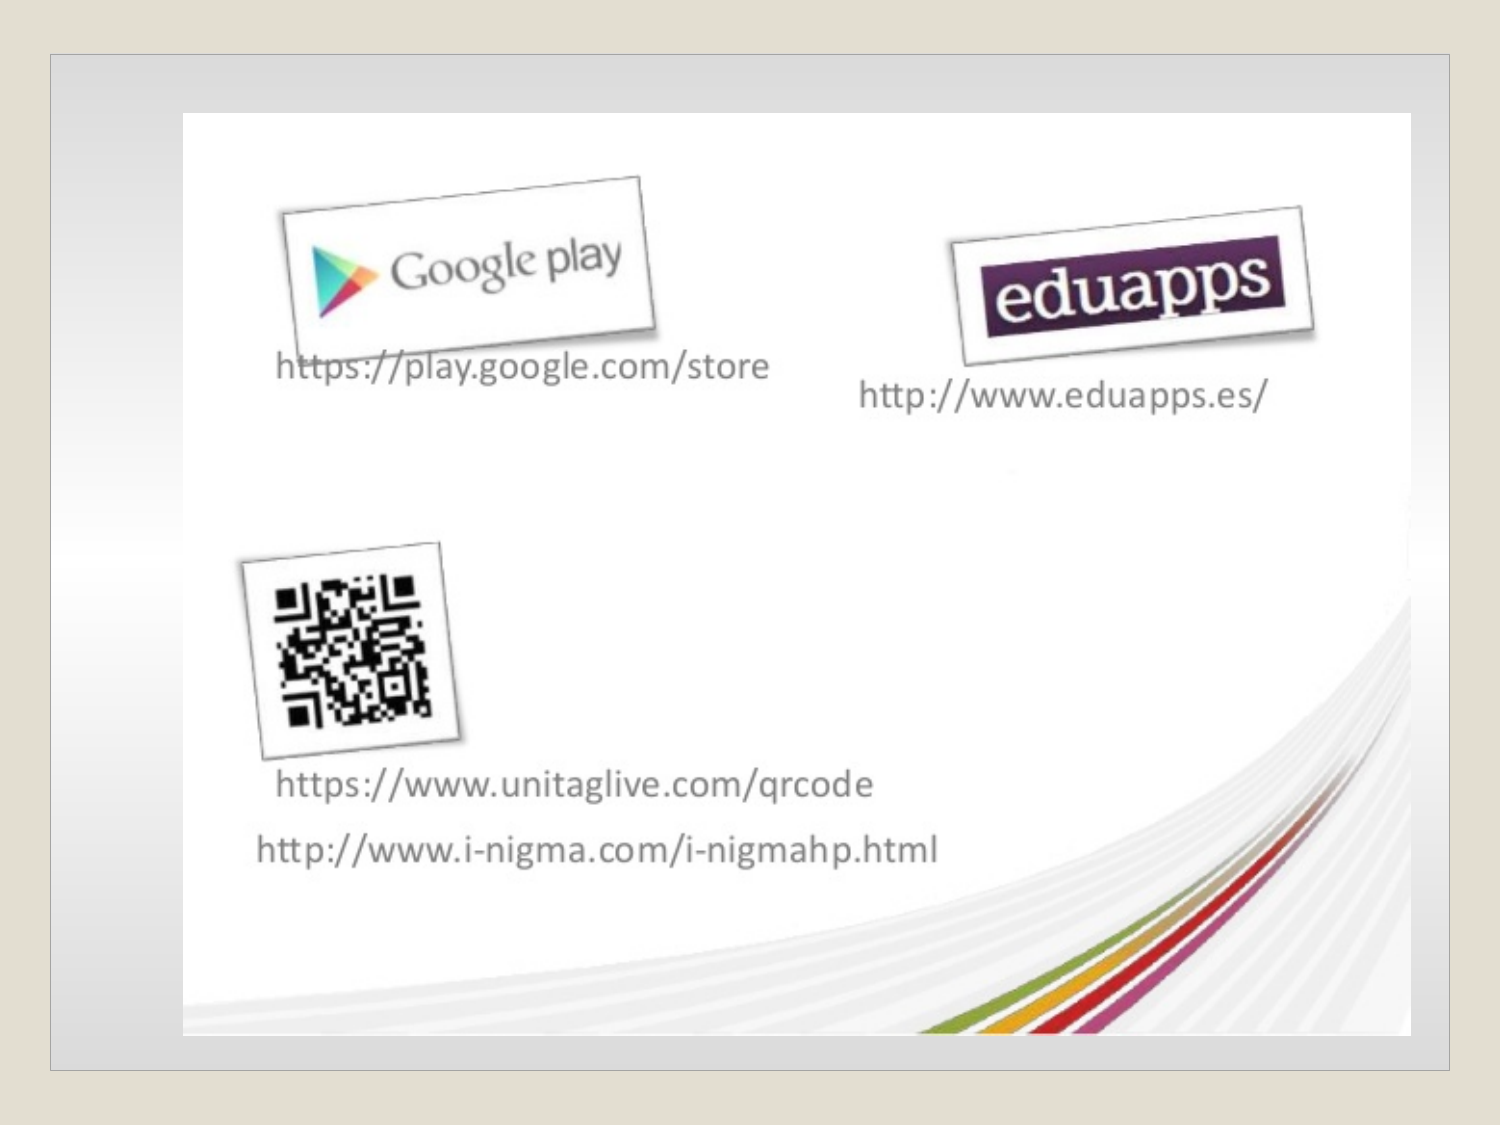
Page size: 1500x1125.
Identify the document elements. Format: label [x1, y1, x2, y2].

picture [183, 113, 1411, 1036]
